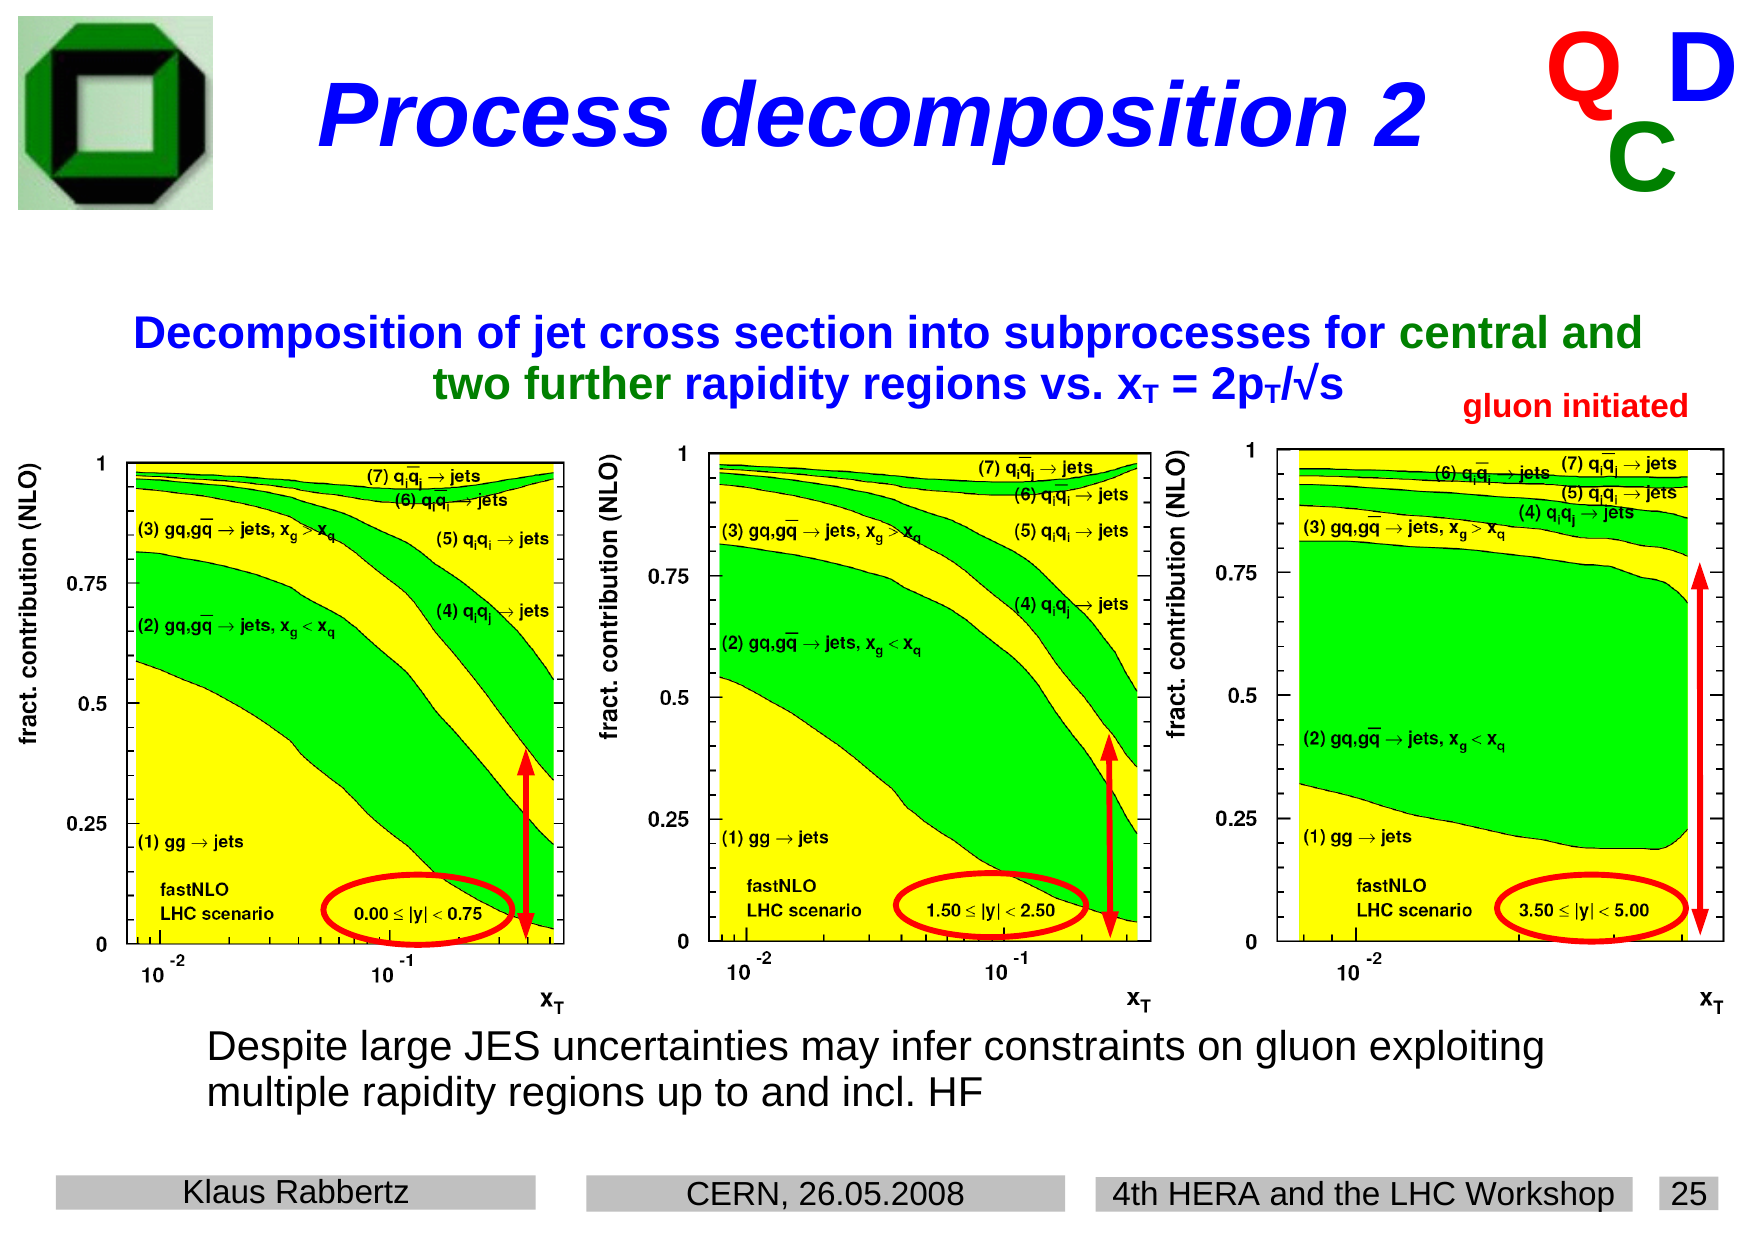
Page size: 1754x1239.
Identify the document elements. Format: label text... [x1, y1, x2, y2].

text_box gluon initiated [1450, 375, 1702, 437]
picture [18, 16, 213, 210]
text_box Despite large JES uncertainties may infer constraints on gluon exploiting multiple rapidity regions up to and incl. HF [194, 1010, 1559, 1128]
picture [5, 448, 578, 1023]
text_box Decomposition of jet cross section into subprocesses for central and two further rapidity regions vs. xT = 2pT/√s [121, 295, 1633, 437]
title Process decomposition 2 [220, 16, 1525, 213]
picture [591, 437, 1740, 1023]
